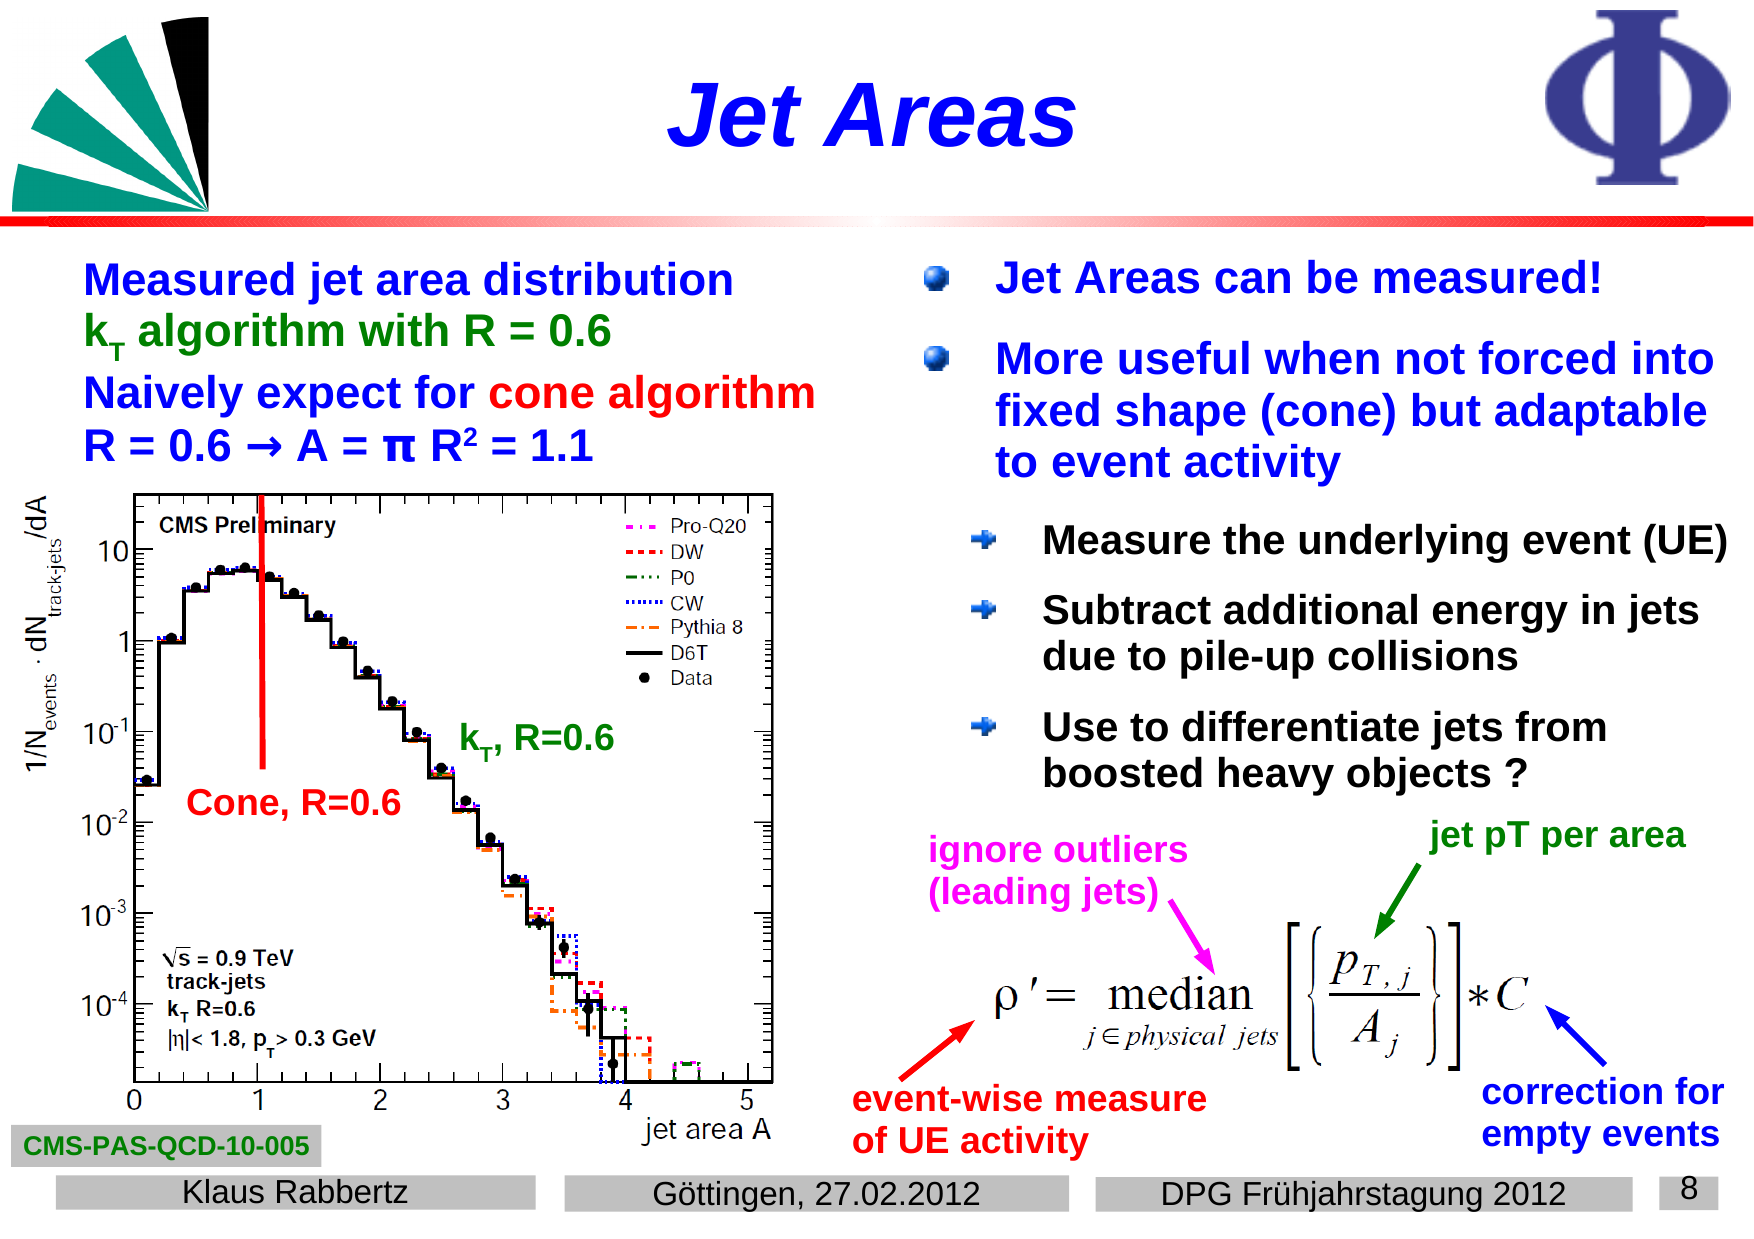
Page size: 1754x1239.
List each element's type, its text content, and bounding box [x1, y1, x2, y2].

picture [12, 17, 209, 214]
text_box Cone, R=0.6 [174, 775, 414, 830]
picture [990, 918, 1533, 1075]
title Jet Areas [220, 16, 1525, 213]
text_box jet pT per area [1417, 807, 1698, 862]
list Jet Areas can be measured! More useful when not forced into fixed shape (cone) but adaptable to event activity Measure the underlying event (UE) Subtract additional energy in jets due to pile-up collisions Use to differentiate jets from boosted heavy objects ? [912, 252, 1741, 797]
text_box event-wise measure of UE activity [840, 1071, 1220, 1167]
text_box ignore outliers (leading jets) [916, 822, 1201, 919]
text_box kT, R=0.6 [447, 710, 627, 774]
text_box correction for empty events [1469, 1065, 1738, 1161]
text_box CMS-PAS-QCD-10-005 [11, 1124, 321, 1167]
text_box Measured jet area distribution kT algorithm with R = 0.6 Naively expect for cone algorithm R = 0.6 → A = π R2 = 1.1 [71, 248, 828, 478]
picture [1545, 10, 1731, 185]
picture [13, 482, 777, 1147]
